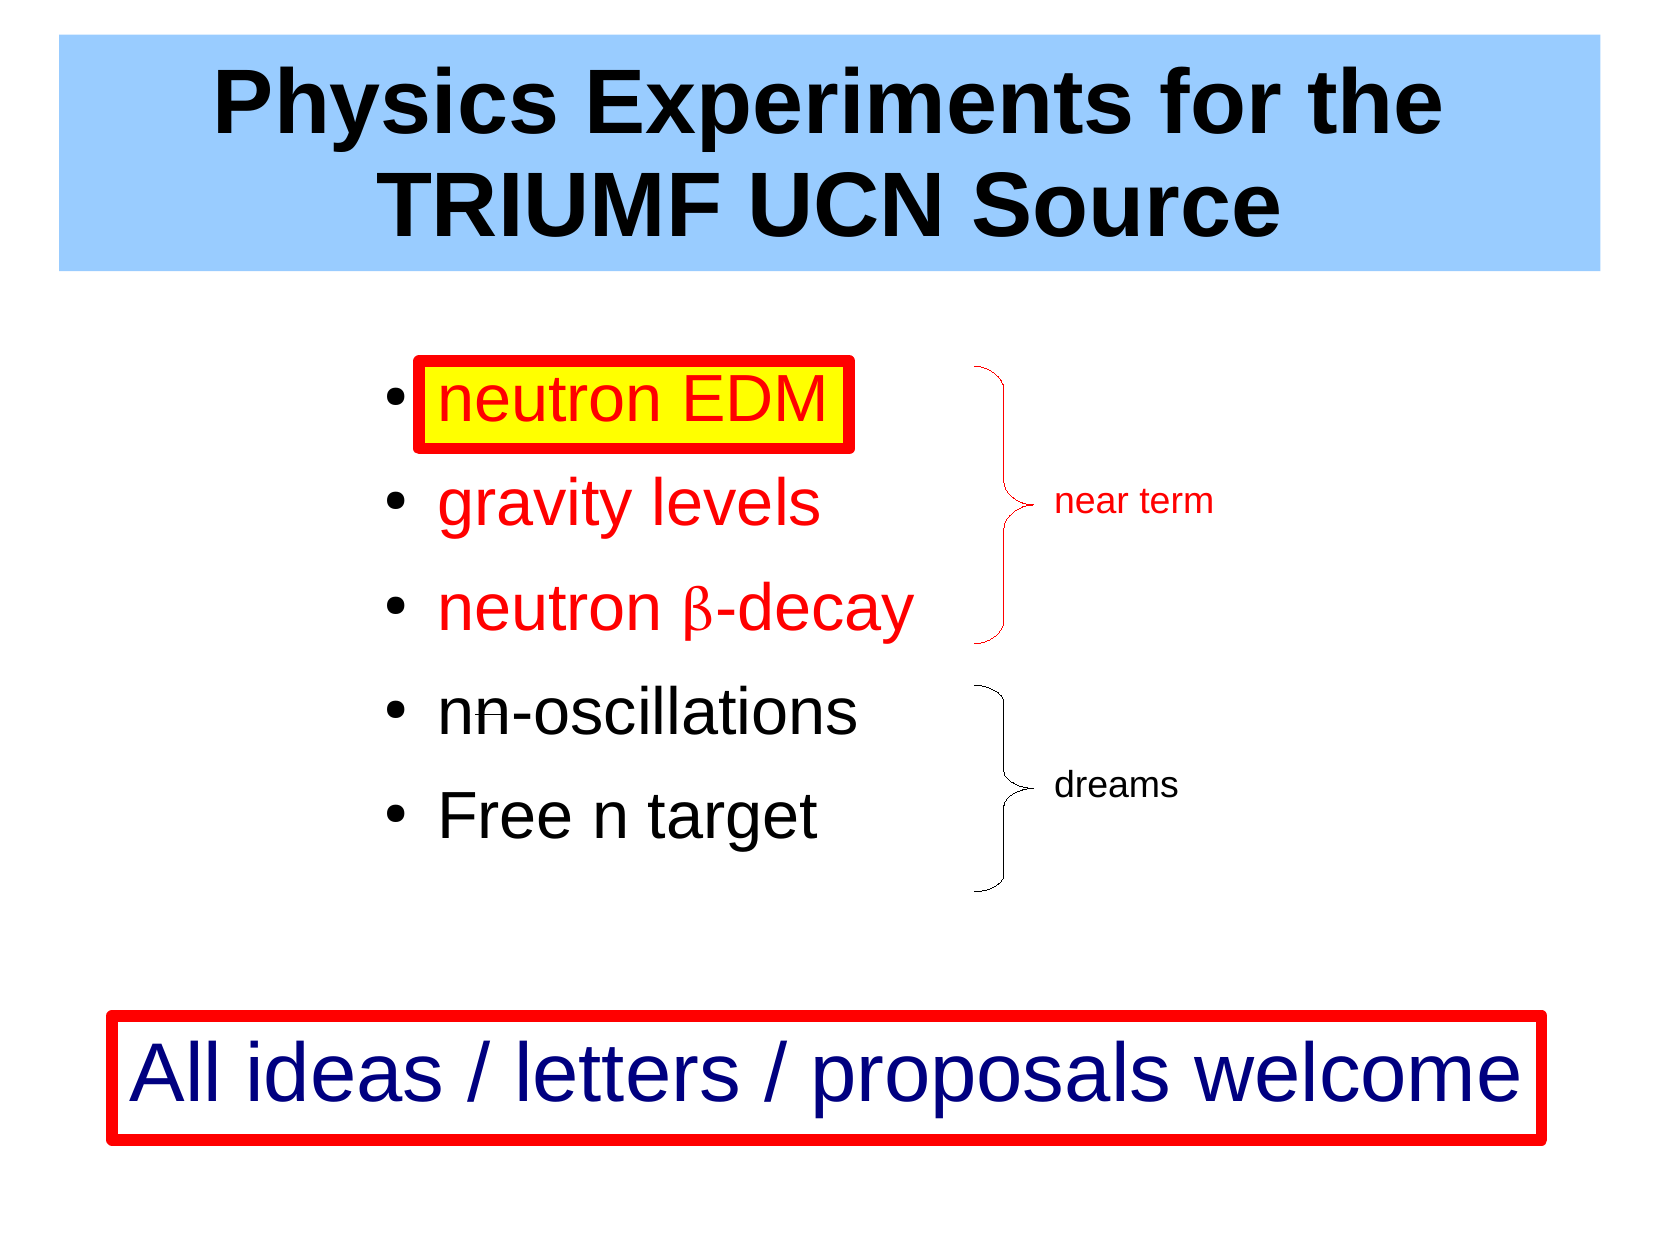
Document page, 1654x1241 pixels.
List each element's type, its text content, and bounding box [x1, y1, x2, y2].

text_box All ideas / letters / proposals welcome [112, 1015, 1540, 1140]
list neutron EDM gravity levels neutron -decay nn-oscillations Free n target [366, 361, 987, 895]
title Physics Experiments for the TRIUMF UCN Source [59, 34, 1601, 272]
text_box dreams [1039, 755, 1194, 818]
text_box near term [1039, 472, 1229, 534]
